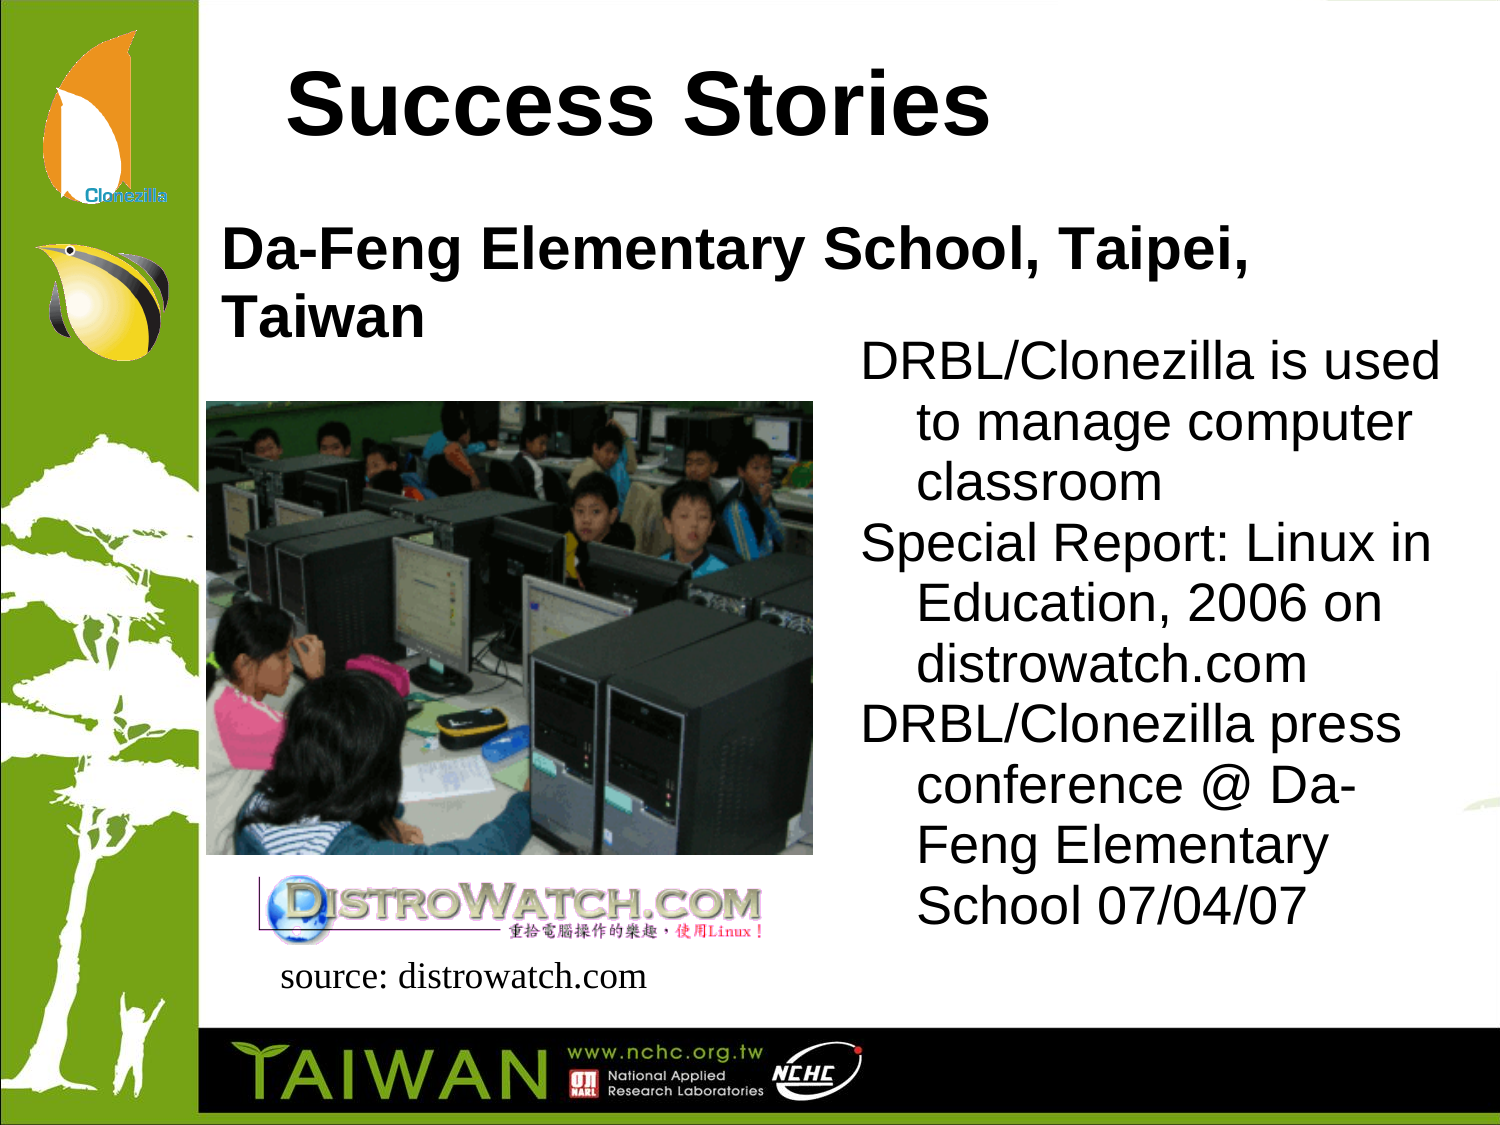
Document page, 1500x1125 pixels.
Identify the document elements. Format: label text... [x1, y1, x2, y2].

picture [0, 0, 1500, 1125]
text_box DRBL/Clonezilla is used to manage computer classroom Special Report: Linux in Education, 2006 on distrowatch.com DRBL/Clonezilla press conference @ Da-Feng Elementary School 07/04/07 [845, 323, 1477, 944]
title Success Stories [271, 45, 1069, 162]
text_box Da-Feng Elementary School, Taipei, Taiwan [206, 207, 1477, 358]
text_box source: distrowatch.com [265, 947, 663, 1004]
